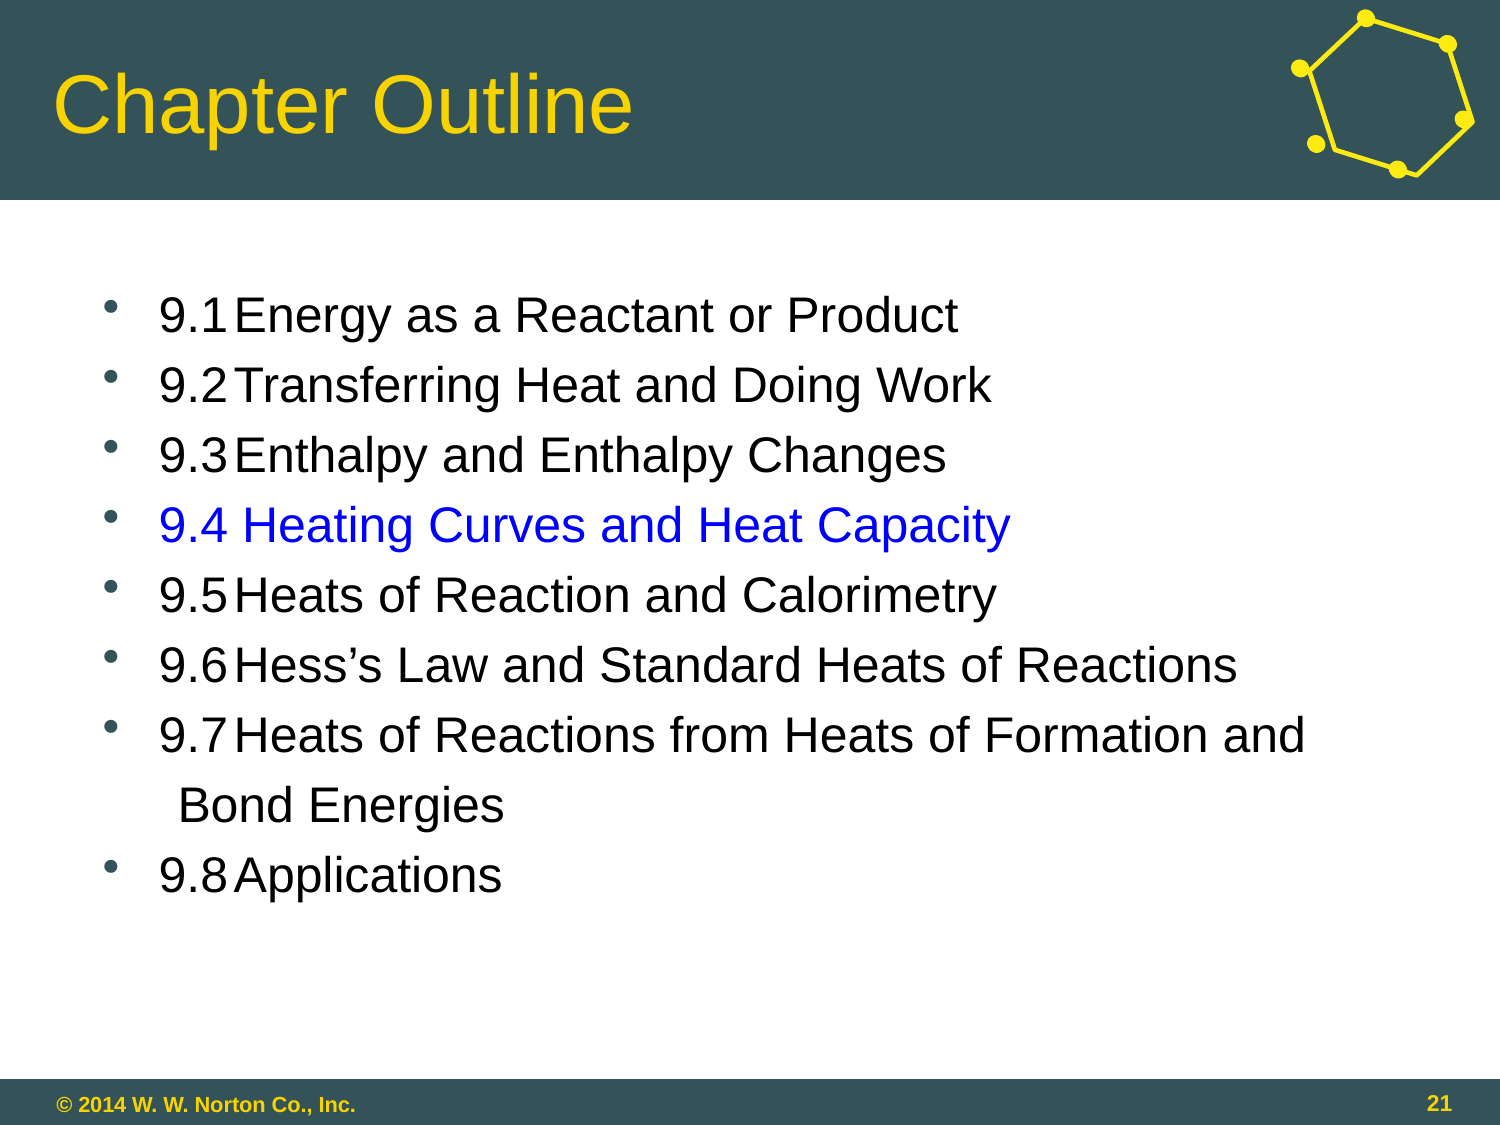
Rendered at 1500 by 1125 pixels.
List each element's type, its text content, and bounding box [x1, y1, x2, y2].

slide_number <number> [1408, 1085, 1468, 1120]
title Chapter Outline [37, 12, 1118, 188]
list 9.1 Energy as a Reactant or Product 9.2 Transferring Heat and Doing Work 9.3 Enthalpy and Enthalpy Changes 9.4 Heating Curves and Heat Capacity 9.5 Heats of Reaction and Calorimetry 9.6 Hess’s Law and Standard Heats of Reactions 9.7 Heats of Reactions from Heats of Formation and Bond Energies 9.8 Applications [87, 275, 1363, 1000]
